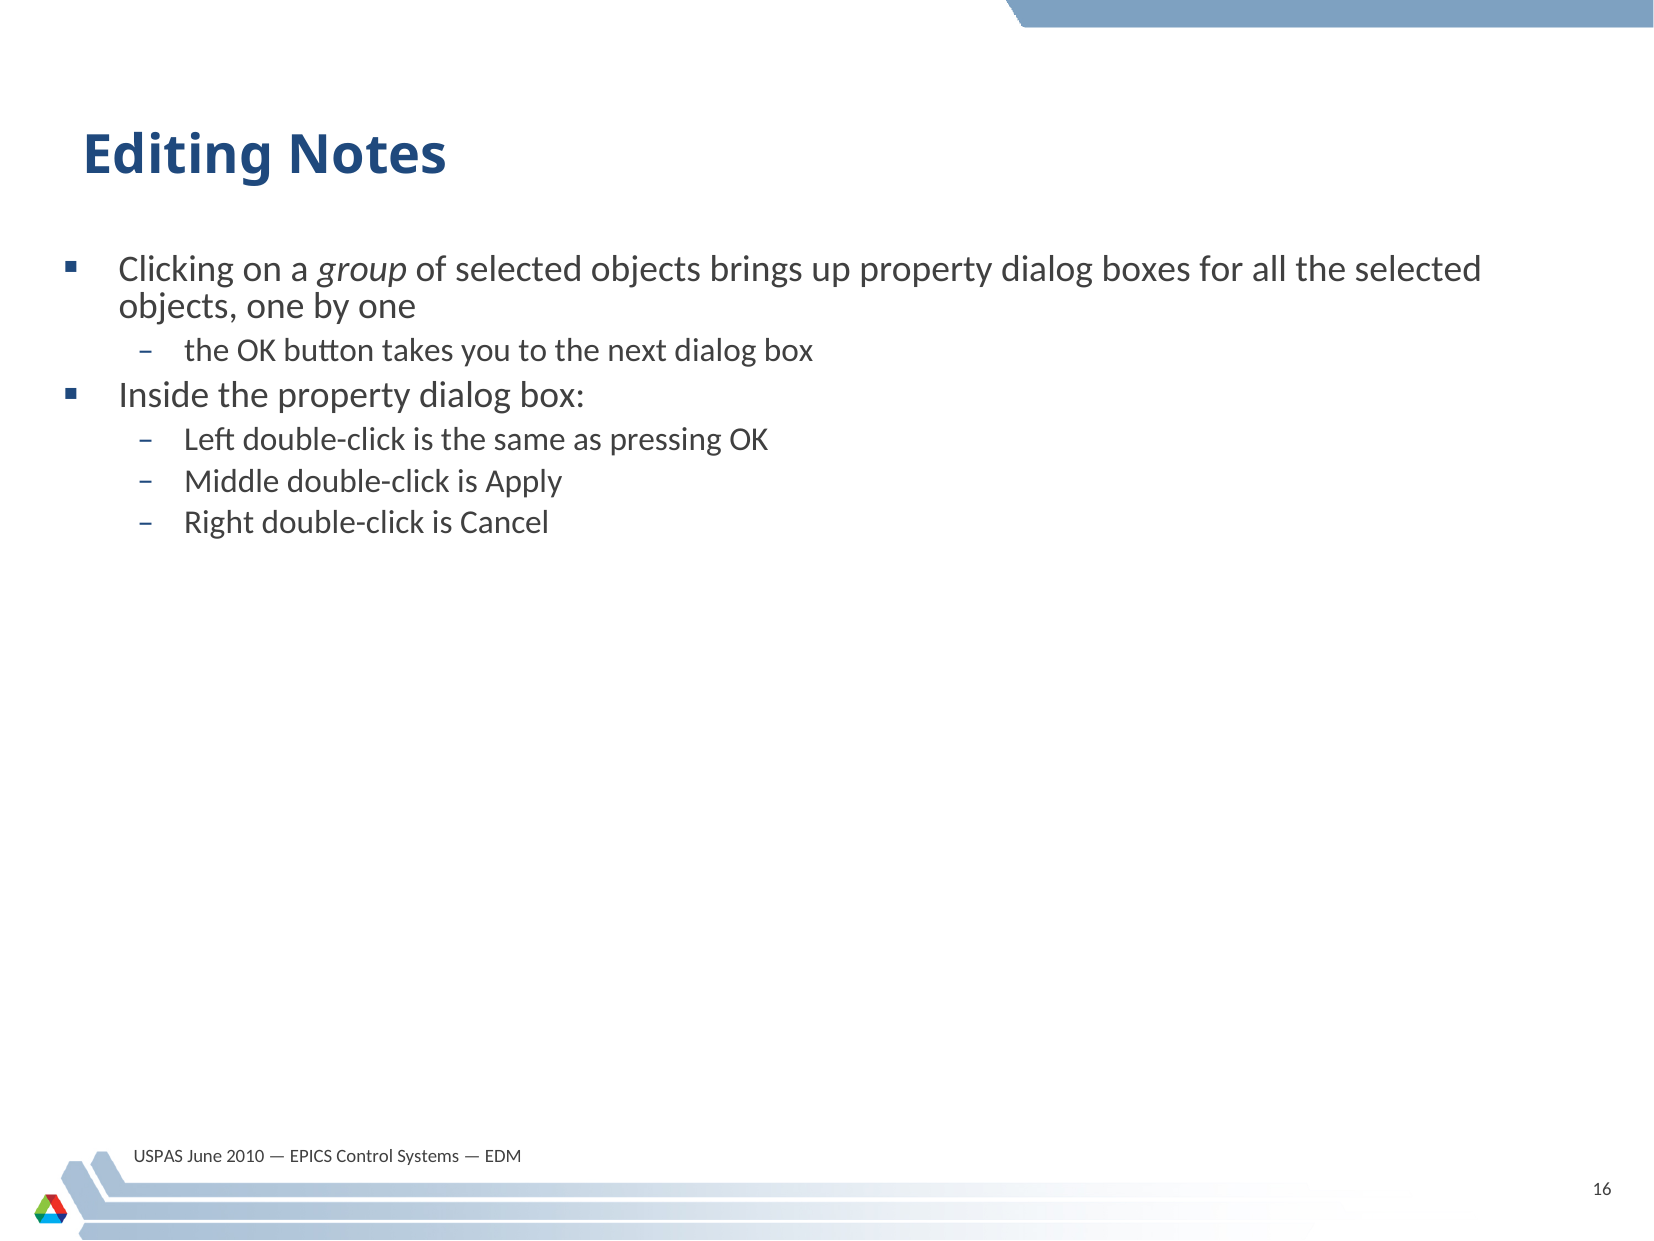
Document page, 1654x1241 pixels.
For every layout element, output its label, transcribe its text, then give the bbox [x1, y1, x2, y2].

picture [0, 1143, 1654, 1240]
title Editing Notes [82, 49, 1571, 257]
list Clicking on a group of selected objects brings up property dialog boxes for all the selected objects, one by one the OK button takes you to the next dialog box Inside the property dialog box: Left double-click is the same as pressing OK Middle double-click is Apply Right double-click is Cancel [62, 253, 1498, 799]
picture [0, 0, 1654, 29]
